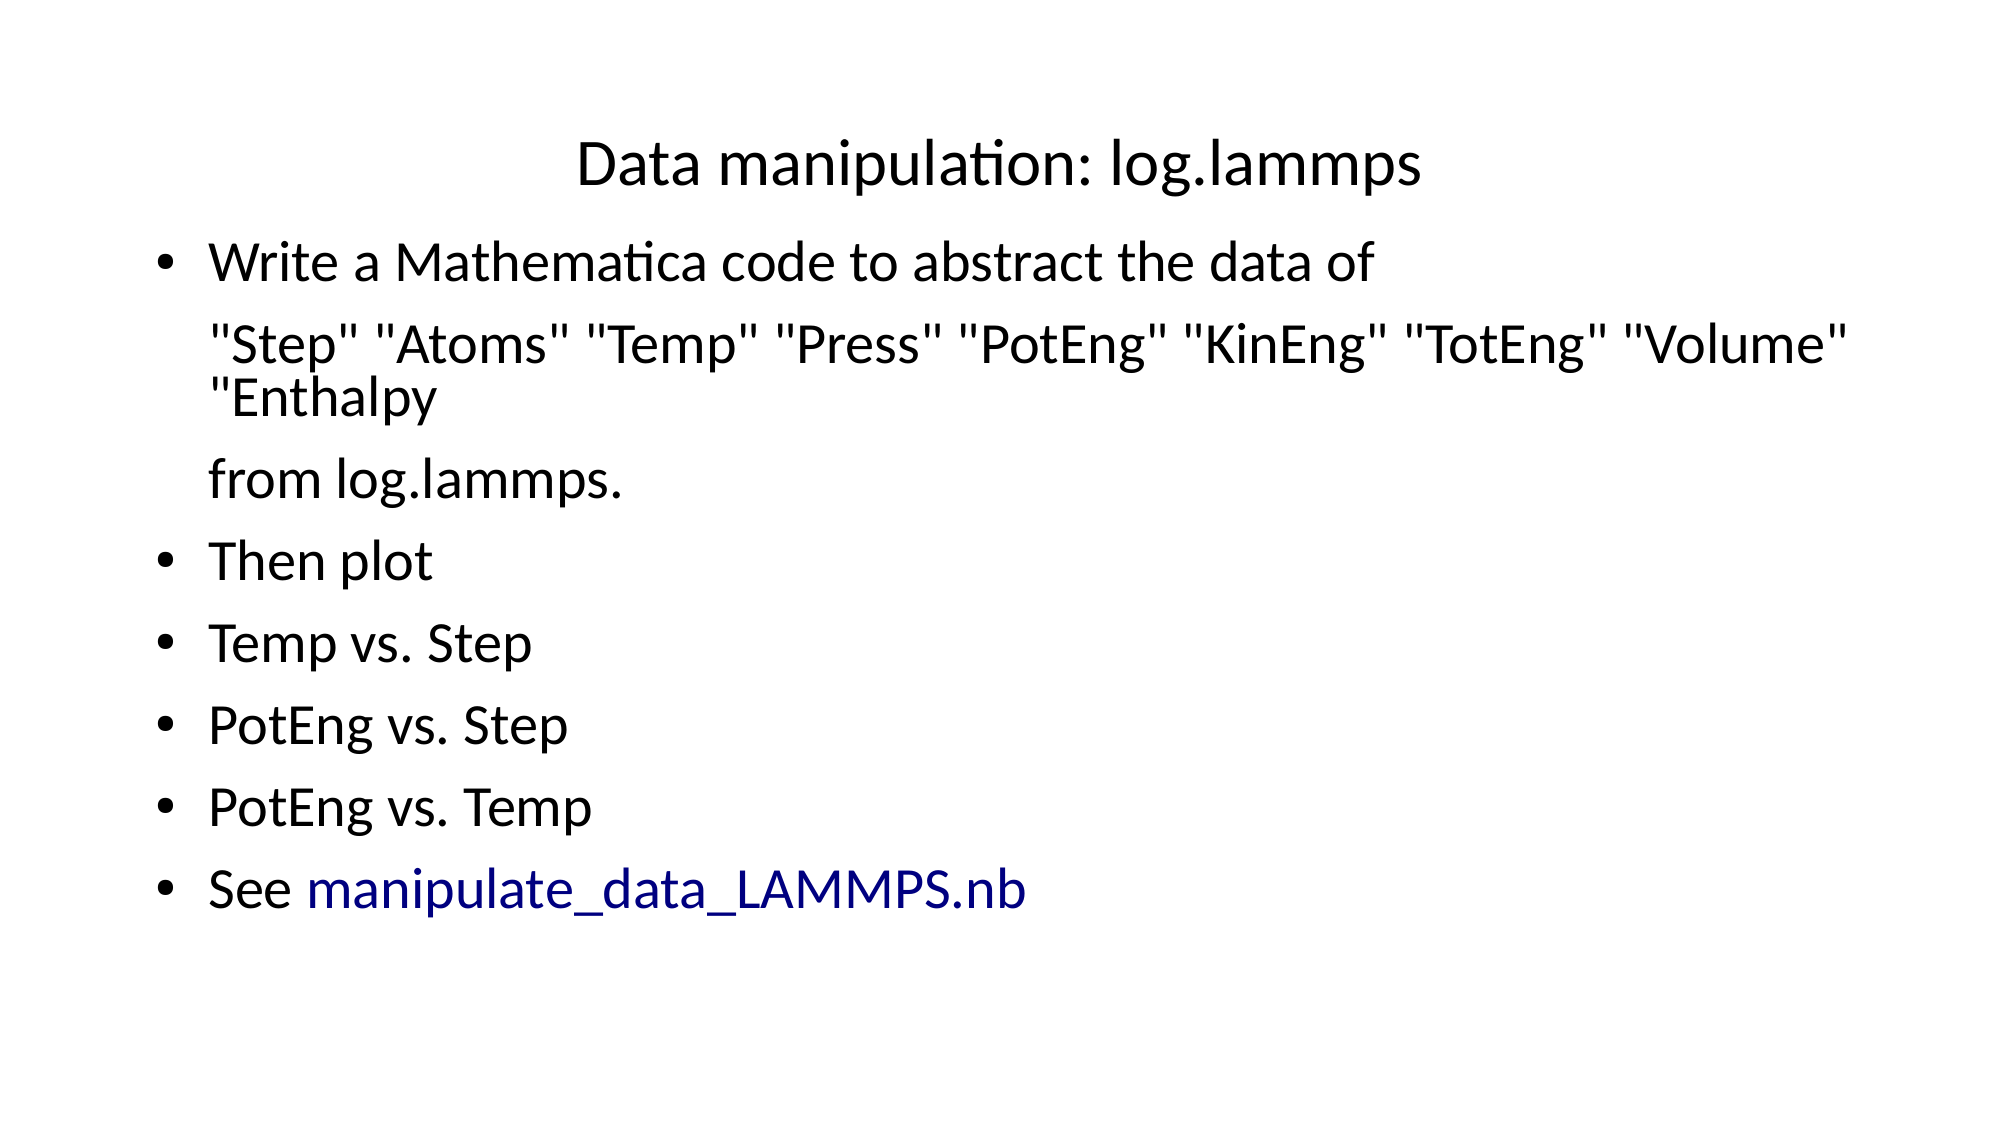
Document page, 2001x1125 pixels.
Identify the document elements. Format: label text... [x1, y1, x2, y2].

list Write a Mathematica code to abstract the data of "Step" "Atoms" "Temp" "Press" "PotEng" "KinEng" "TotEng" "Volume" "Enthalpy from log.lammps. Then plot Temp vs. Step PotEng vs. Step PotEng vs. Temp See manipulate_data_LAMMPS.nb [137, 239, 1863, 954]
title Data manipulation: log.lammps [137, 59, 1863, 239]
